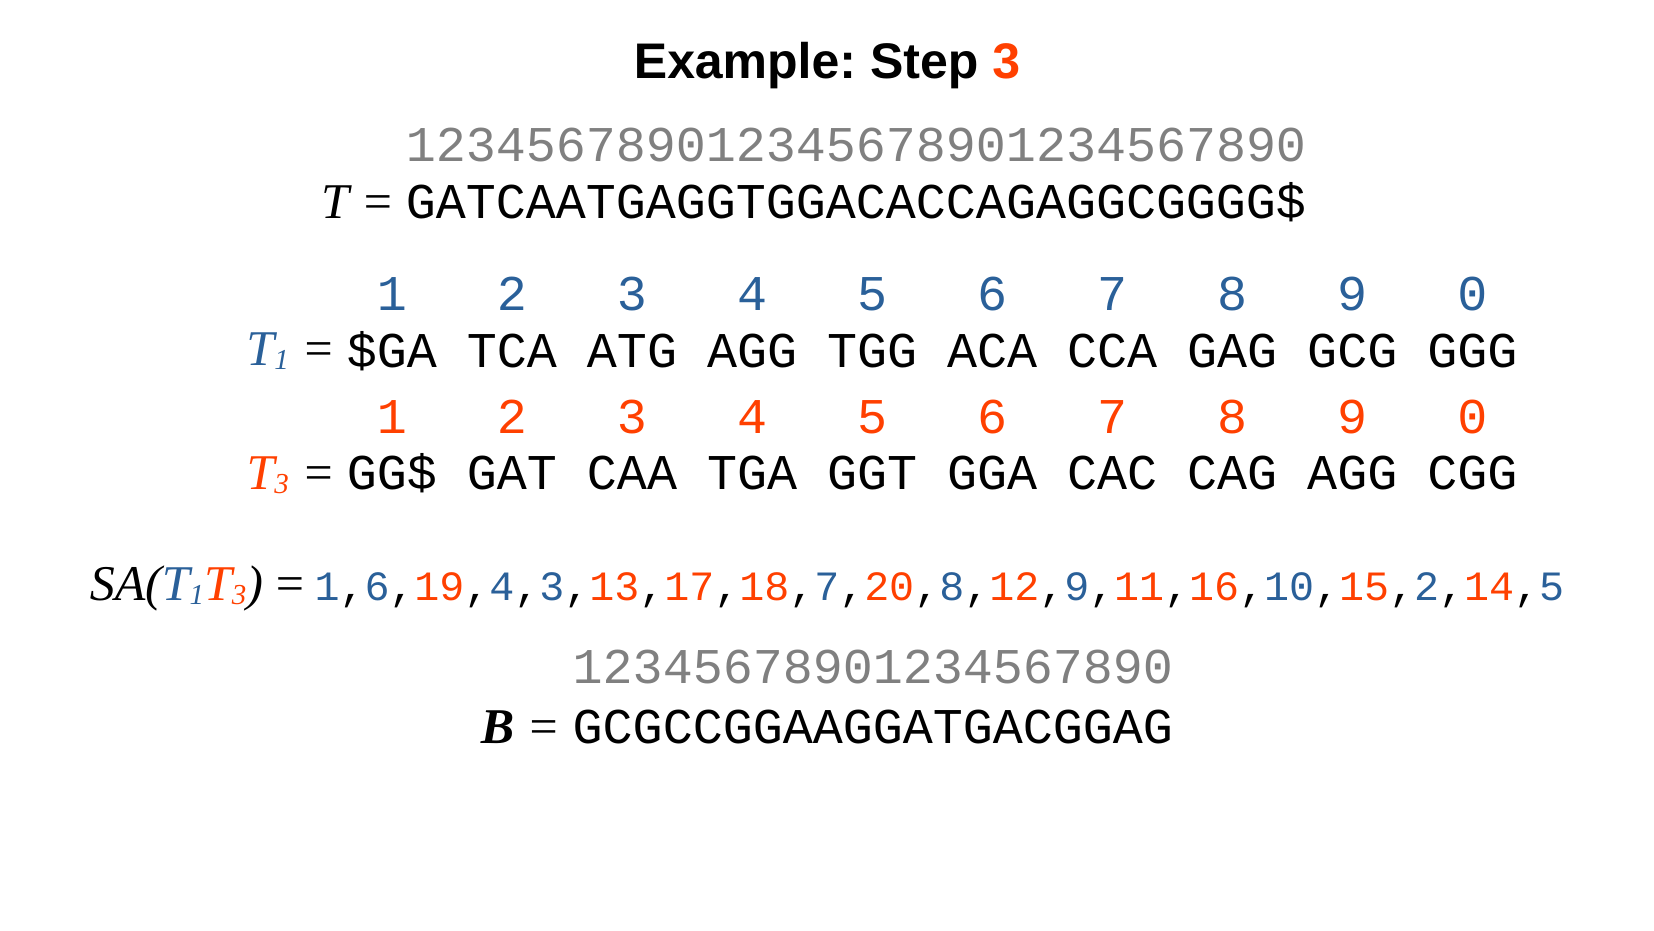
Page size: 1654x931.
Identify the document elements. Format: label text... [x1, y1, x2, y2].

text_box T = [259, 166, 410, 237]
text_box B = 12345678901234567890 B = GCGCCGGAAGGATGACGGAG [0, 632, 1654, 766]
text_box 1 2 3 4 5 6 7 8 9 0 $GA TCA ATG AGG TGG ACA CCA GAG GCG GGG [332, 261, 1642, 390]
text_box Example: Step 3 [474, 0, 1180, 112]
text_box 123456789012345678901234567890 GATCAATGAGGTGGACACCAGAGGCGGGG$ [391, 112, 1321, 241]
text_box T3 = [200, 437, 332, 508]
text_box T1 = [200, 313, 332, 384]
text_box 1 2 3 4 5 6 7 8 9 0 GG$ GAT CAA TGA GGT GGA CAC CAG AGG CGG [332, 383, 1536, 513]
text_box SA(T1T3) = 1,6,19,4,3,13,17,18,7,20,8,12,9,11,16,10,15,2,14,5 [18, 521, 1636, 632]
